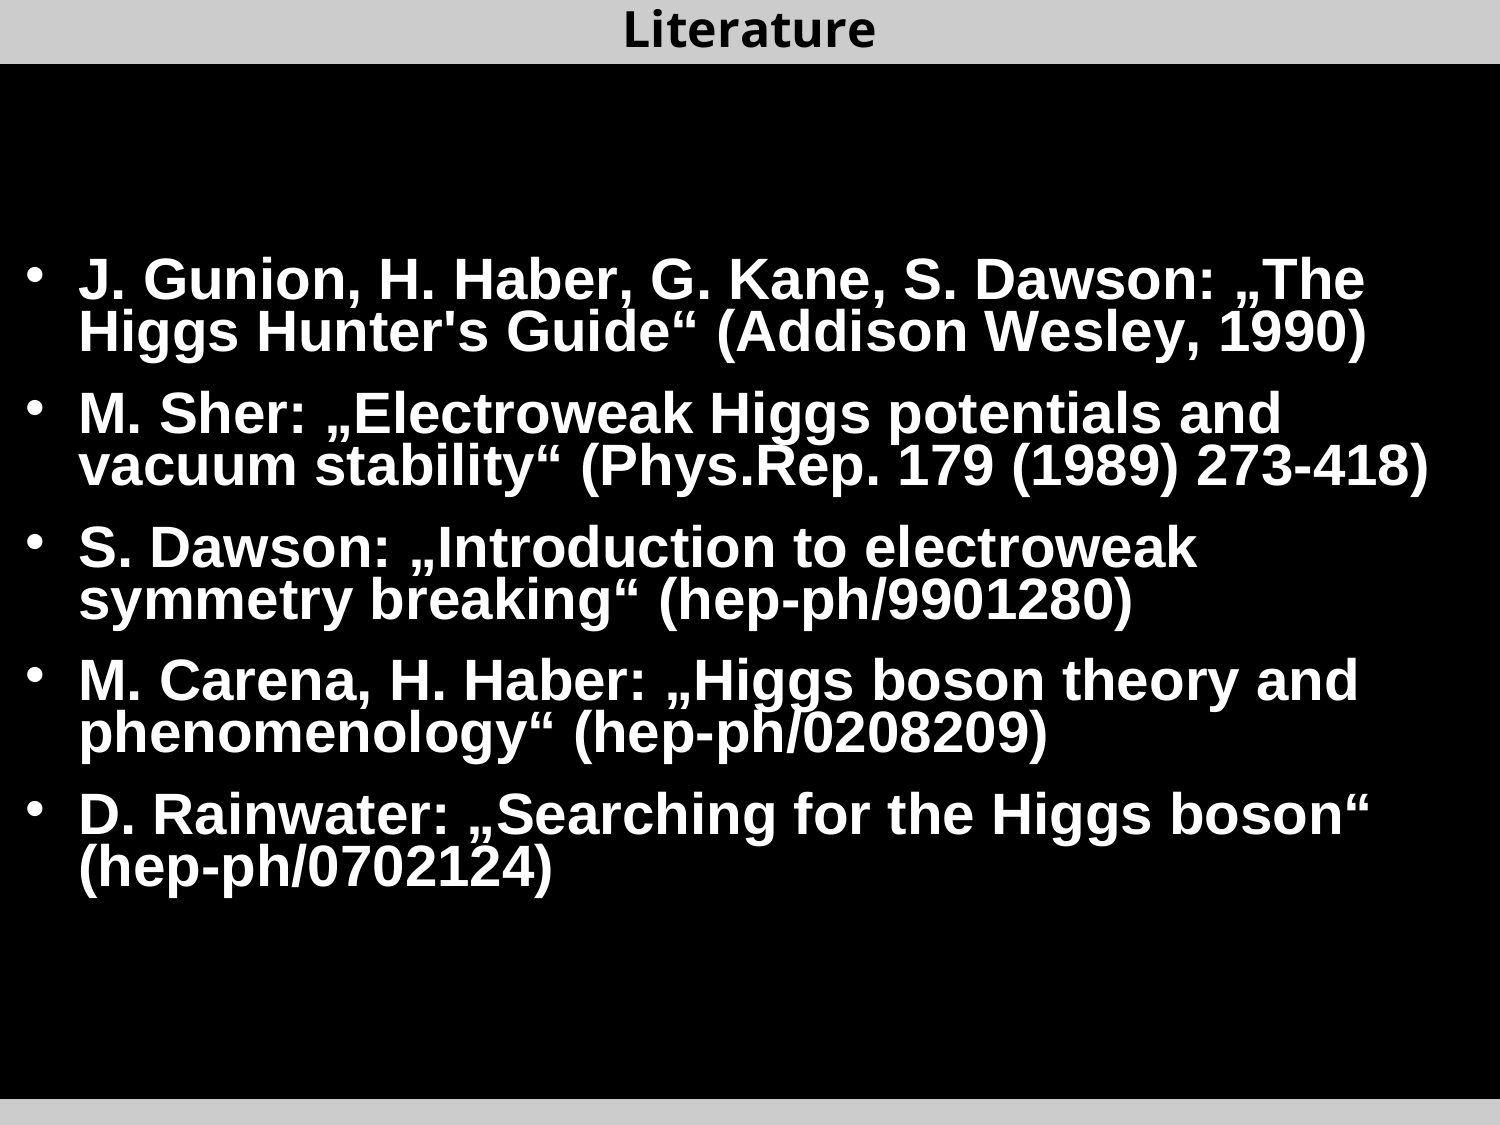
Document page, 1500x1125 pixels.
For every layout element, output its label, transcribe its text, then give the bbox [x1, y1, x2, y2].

title Literature [75, 0, 1425, 74]
list J. Gunion, H. Haber, G. Kane, S. Dawson: „The Higgs Hunter's Guide“ (Addison Wesley, 1990) M. Sher: „Electroweak Higgs potentials and vacuum stability“ (Phys.Rep. 179 (1989) 273-418) S. Dawson: „Introduction to electroweak symmetry breaking“ (hep-ph/9901280) M. Carena, H. Haber: „Higgs boson theory and phenomenology“ (hep-ph/0208209) D. Rainwater: „Searching for the Higgs boson“ (hep-ph/0702124) [8, 163, 1485, 1102]
